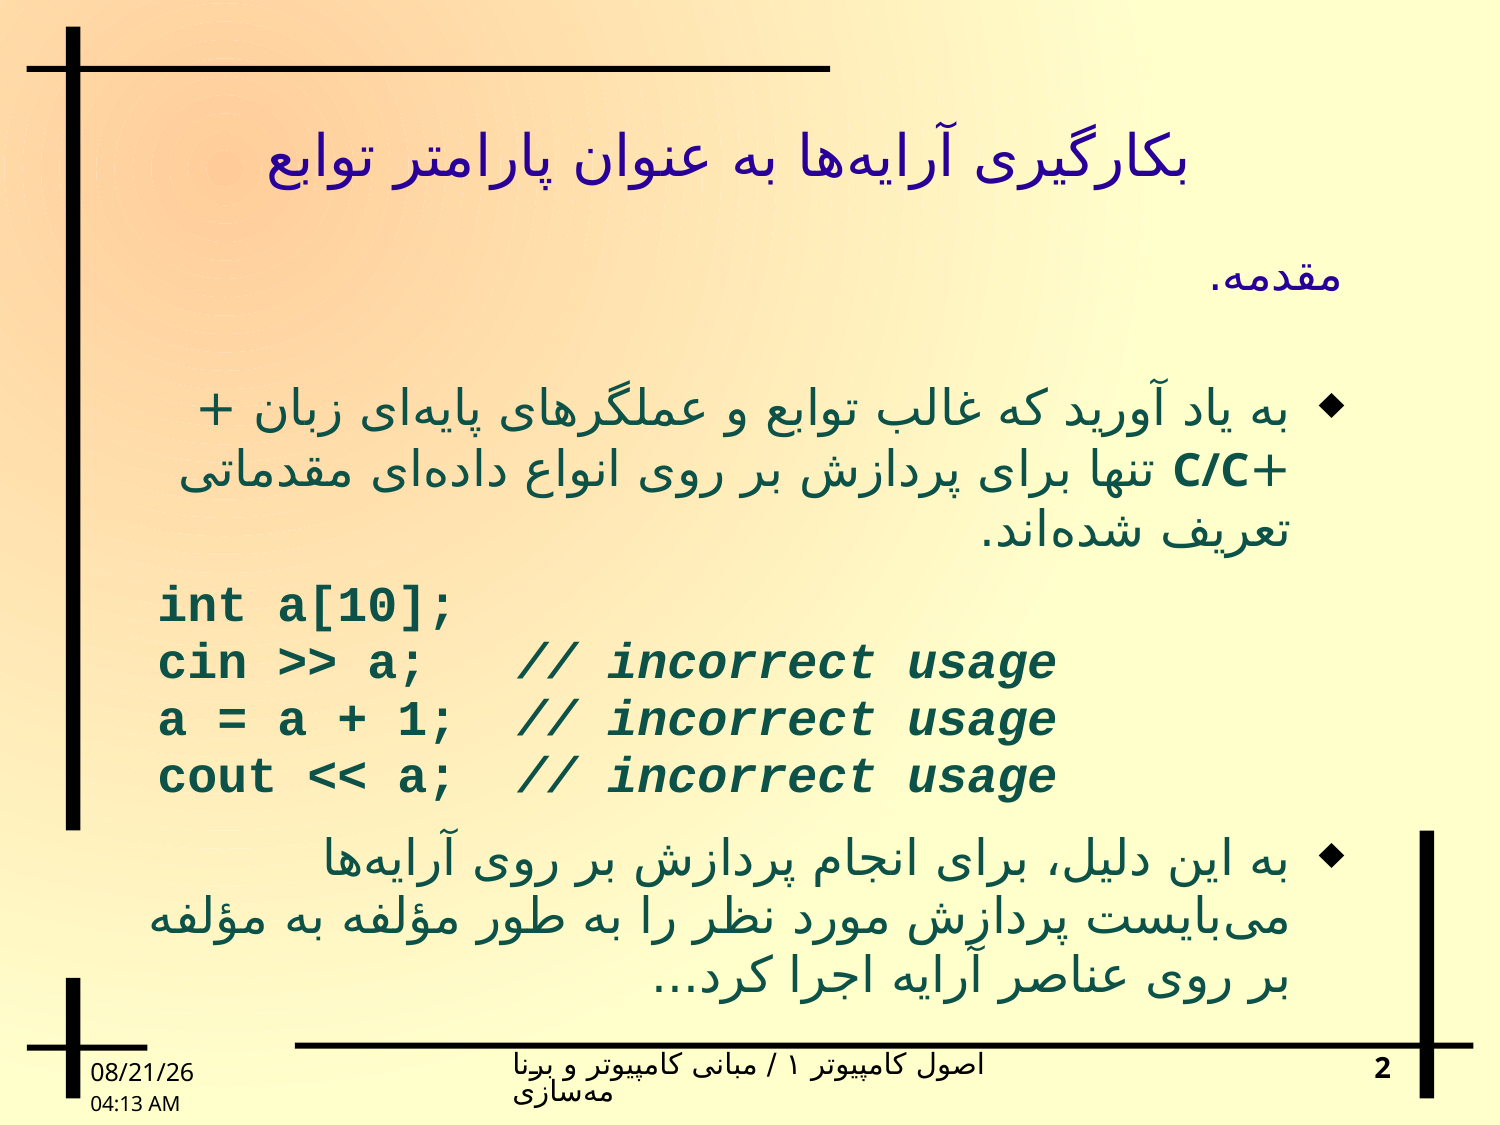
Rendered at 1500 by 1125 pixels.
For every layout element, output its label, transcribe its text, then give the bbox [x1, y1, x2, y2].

title بکارگیری آرایه‌ها به عنوان پارامتر توابع [113, 97, 1344, 217]
title مقدمه. [1162, 215, 1344, 335]
list به یاد آورید که غالب توابع و عملگرهای پایه‌ای زبان ++C/C تنها برای پردازش بر روی انواع داده‌ای مقدماتی تعریف شده‌اند. int a[10]; cin >> a; // incorrect usage a = a + 1; // incorrect usage cout << a; // incorrect usage به این دلیل، برای انجام پردازش بر روی آرایه‌ها می‌بایست پردازش مورد نظر را به طور مؤلفه به مؤلفه بر روی عناصر آرایه اجرا کرد... [104, 379, 1416, 964]
